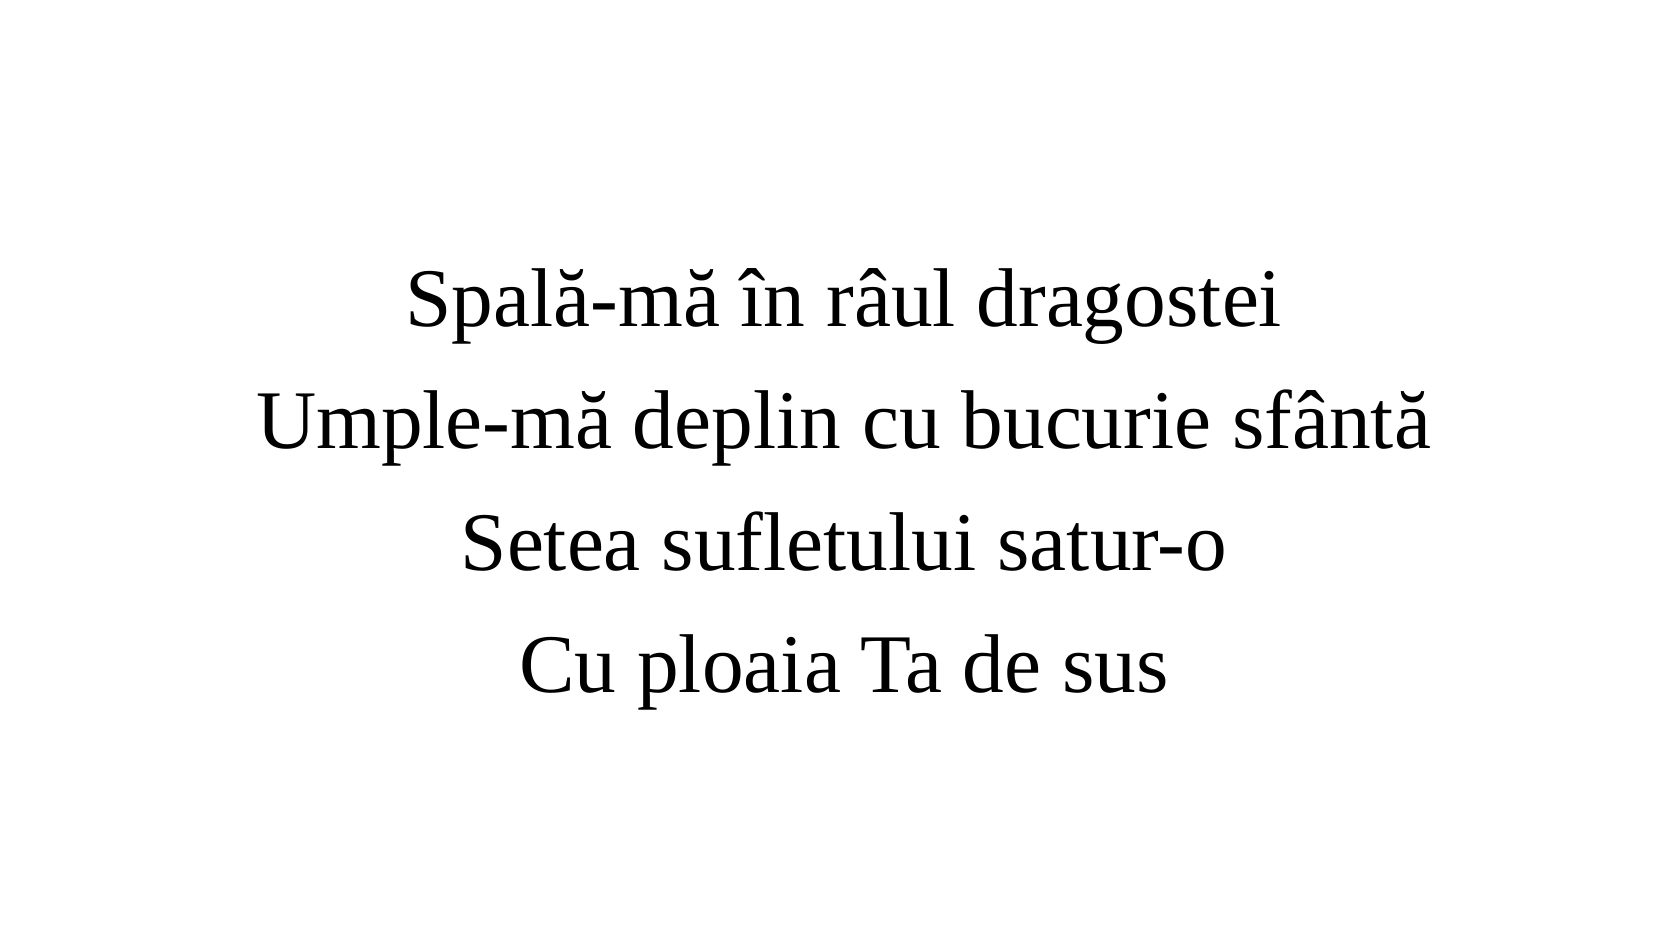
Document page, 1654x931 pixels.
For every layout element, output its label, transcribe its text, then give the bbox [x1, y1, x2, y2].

subtitle Spală-mă în râul dragostei Umple-mă deplin cu bucurie sfântă Setea sufletului satur-o Cu ploaia Ta de sus [153, 242, 1536, 709]
